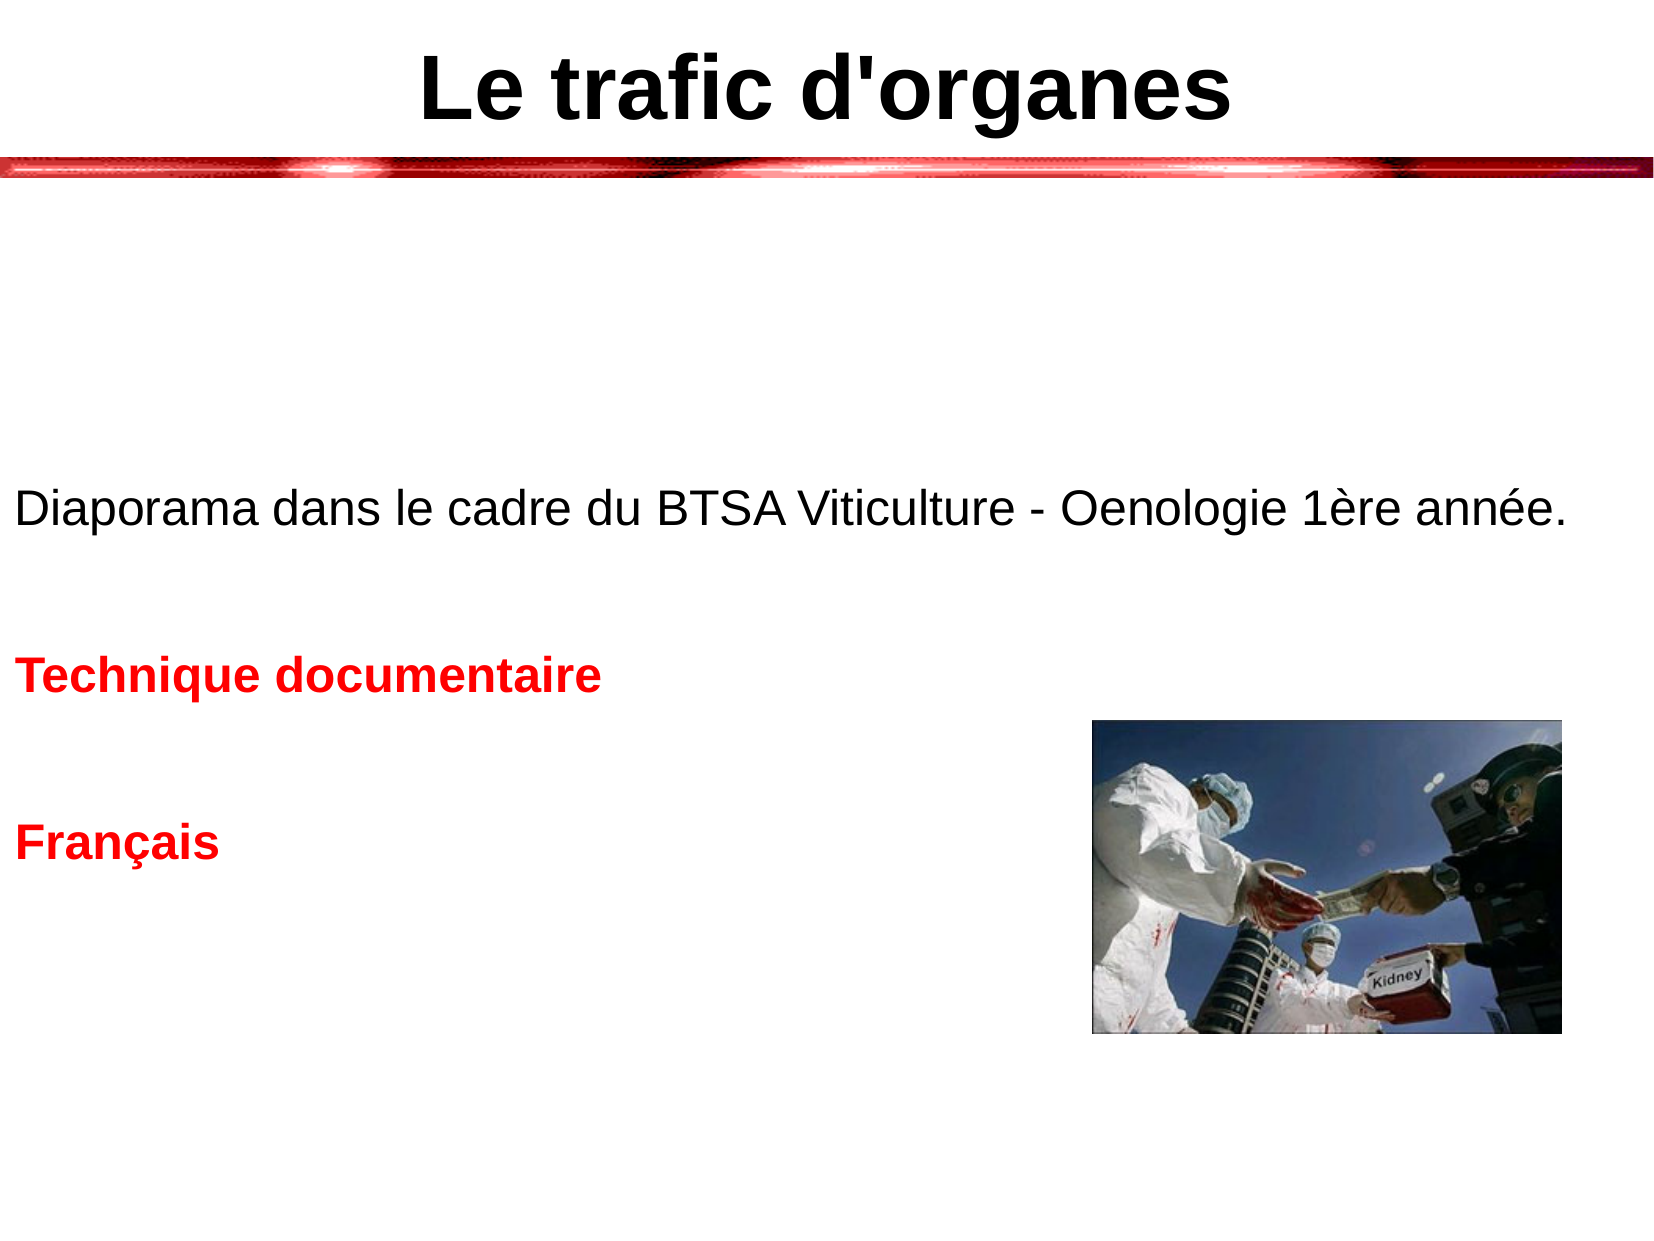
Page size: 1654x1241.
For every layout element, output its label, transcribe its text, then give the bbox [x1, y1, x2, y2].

picture [1092, 720, 1562, 1034]
text_box Diaporama dans le cadre du BTSA Viticulture - Oenologie 1ère année. Technique documentaire Français [0, 472, 1654, 1215]
text_box Le trafic d'organes [0, 29, 1654, 148]
picture [0, 157, 1654, 178]
